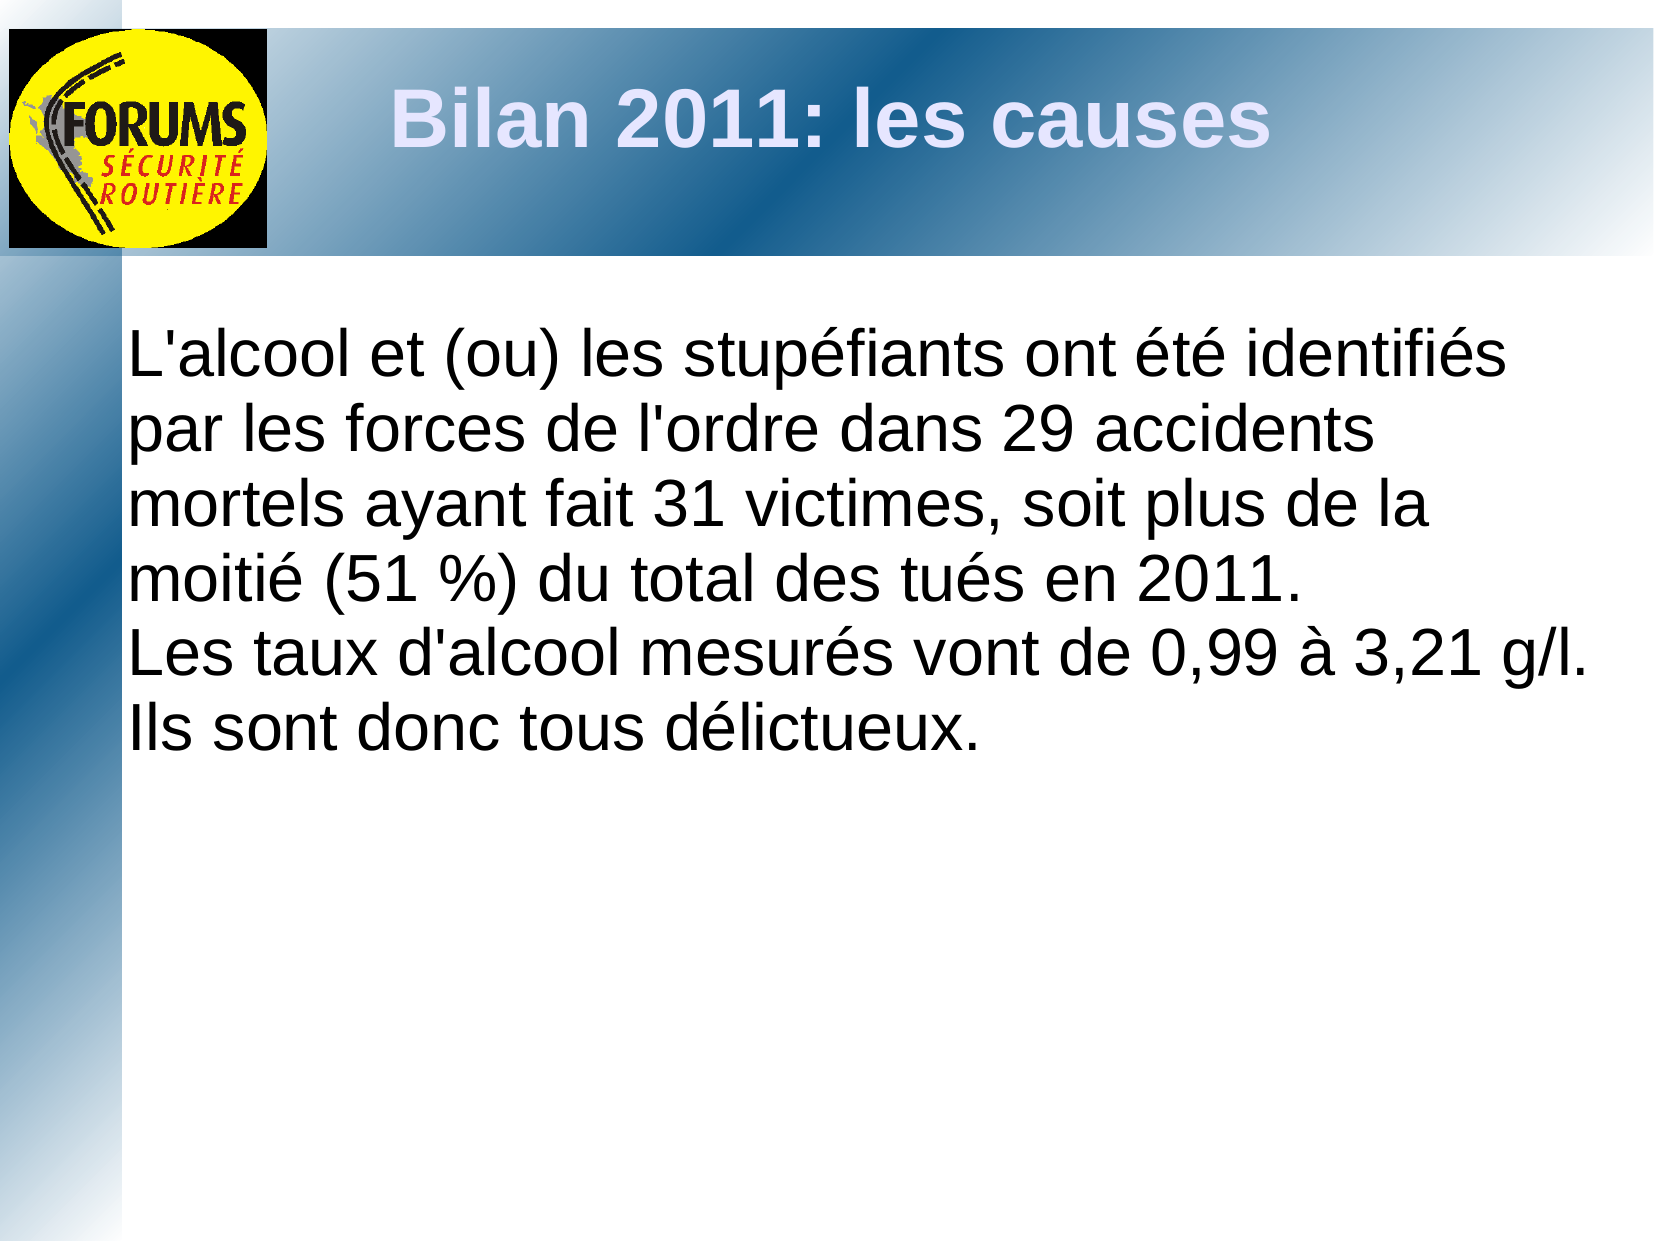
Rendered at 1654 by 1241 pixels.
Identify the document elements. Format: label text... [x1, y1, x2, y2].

list L'alcool et (ou) les stupéfiants ont été identifiés par les forces de l'ordre dans 29 accidents mortels ayant fait 31 victimes, soit plus de la moitié (51 %) du total des tués en 2011. Les taux d'alcool mesurés vont de 0,99 à 3,21 g/l. Ils sont donc tous délictueux. [127, 316, 1603, 1159]
title Bilan 2011: les causes [267, 71, 1538, 165]
picture [9, 29, 267, 249]
